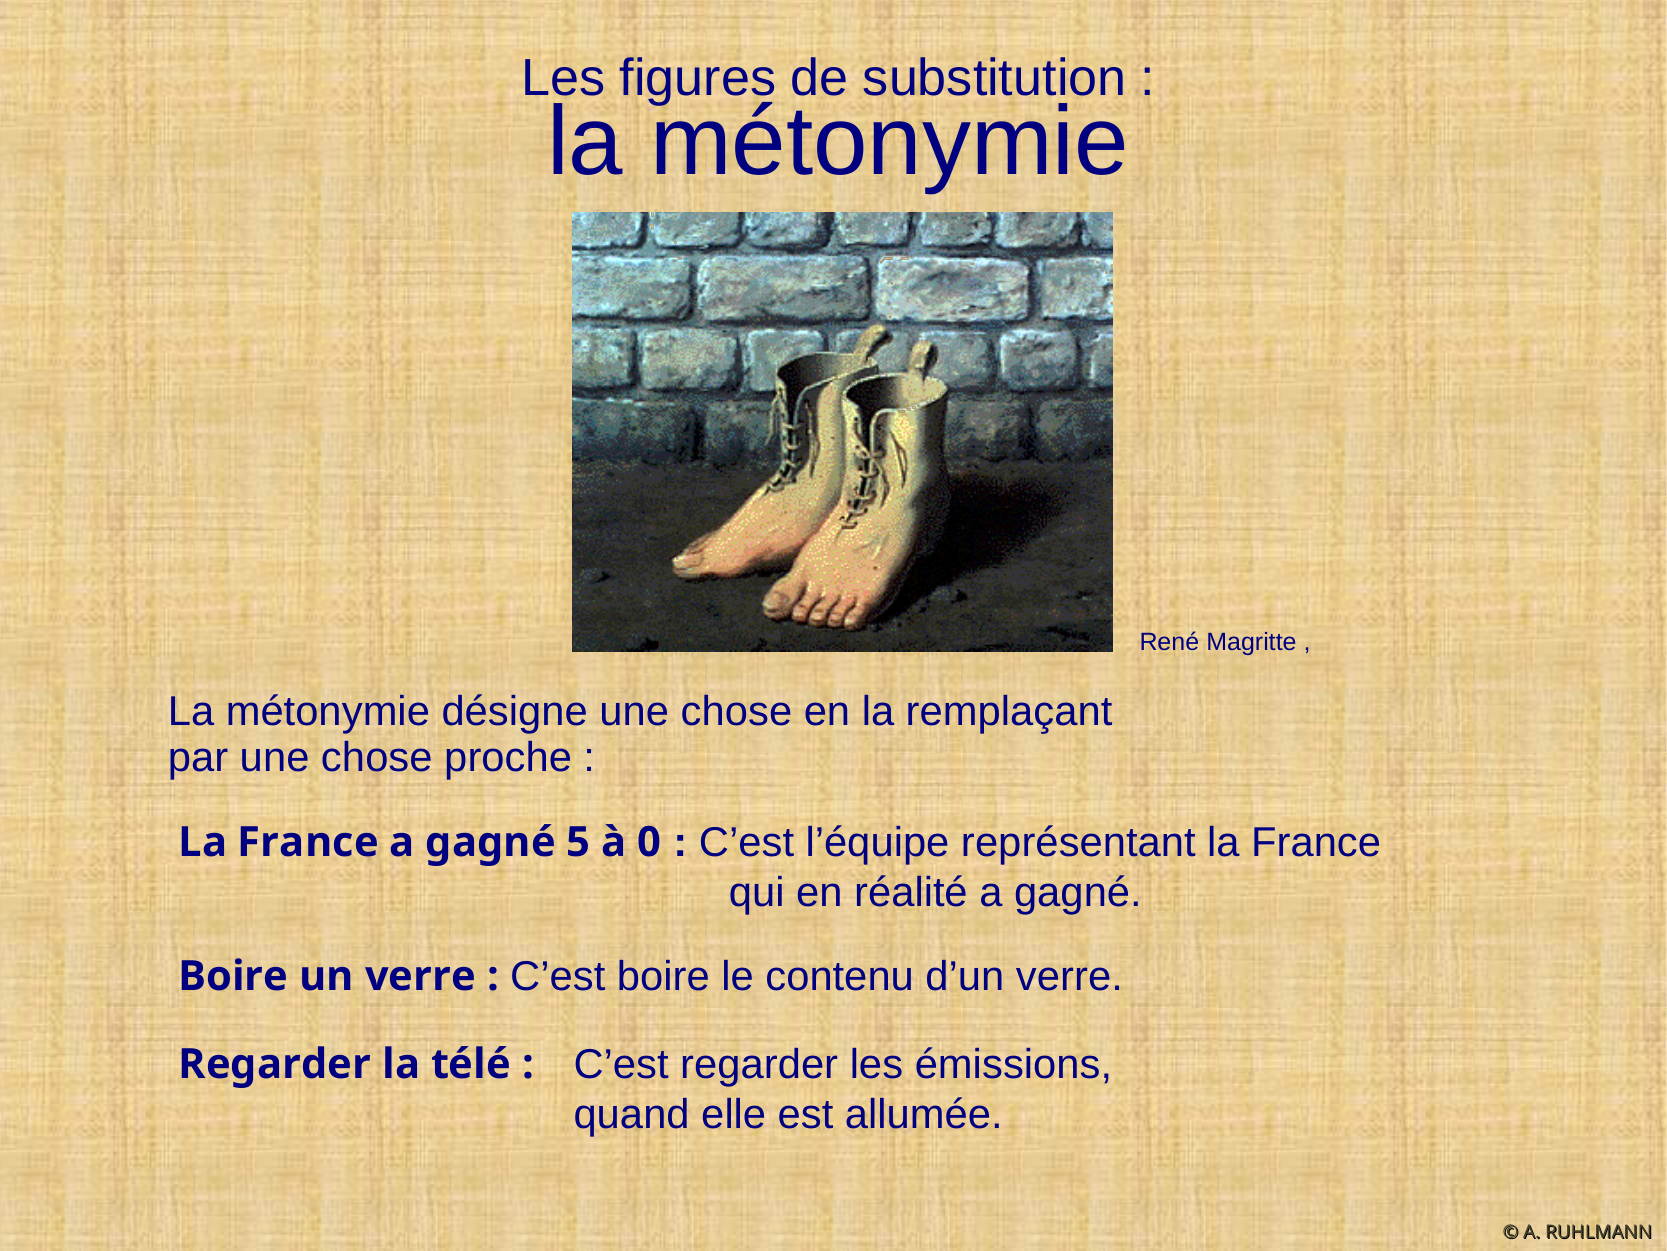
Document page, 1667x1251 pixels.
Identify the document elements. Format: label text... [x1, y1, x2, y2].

text_box © A. RUHLMANN [1412, 1212, 1667, 1251]
text_box René Magritte , [1124, 617, 1334, 663]
list La métonymie désigne une chose en la remplaçant par une chose proche : La France a gagné 5 à 0 : C’est l’équipe représentant la France qui en réalité a gagné. Boire un verre : C’est boire le contenu d’un verre. Regarder la télé : C’est regarder les émissions, quand elle est allumée. [87, 676, 1595, 1148]
picture [0, 0, 1667, 1251]
title Les figures de substitution : la métonymie [162, 43, 1505, 207]
